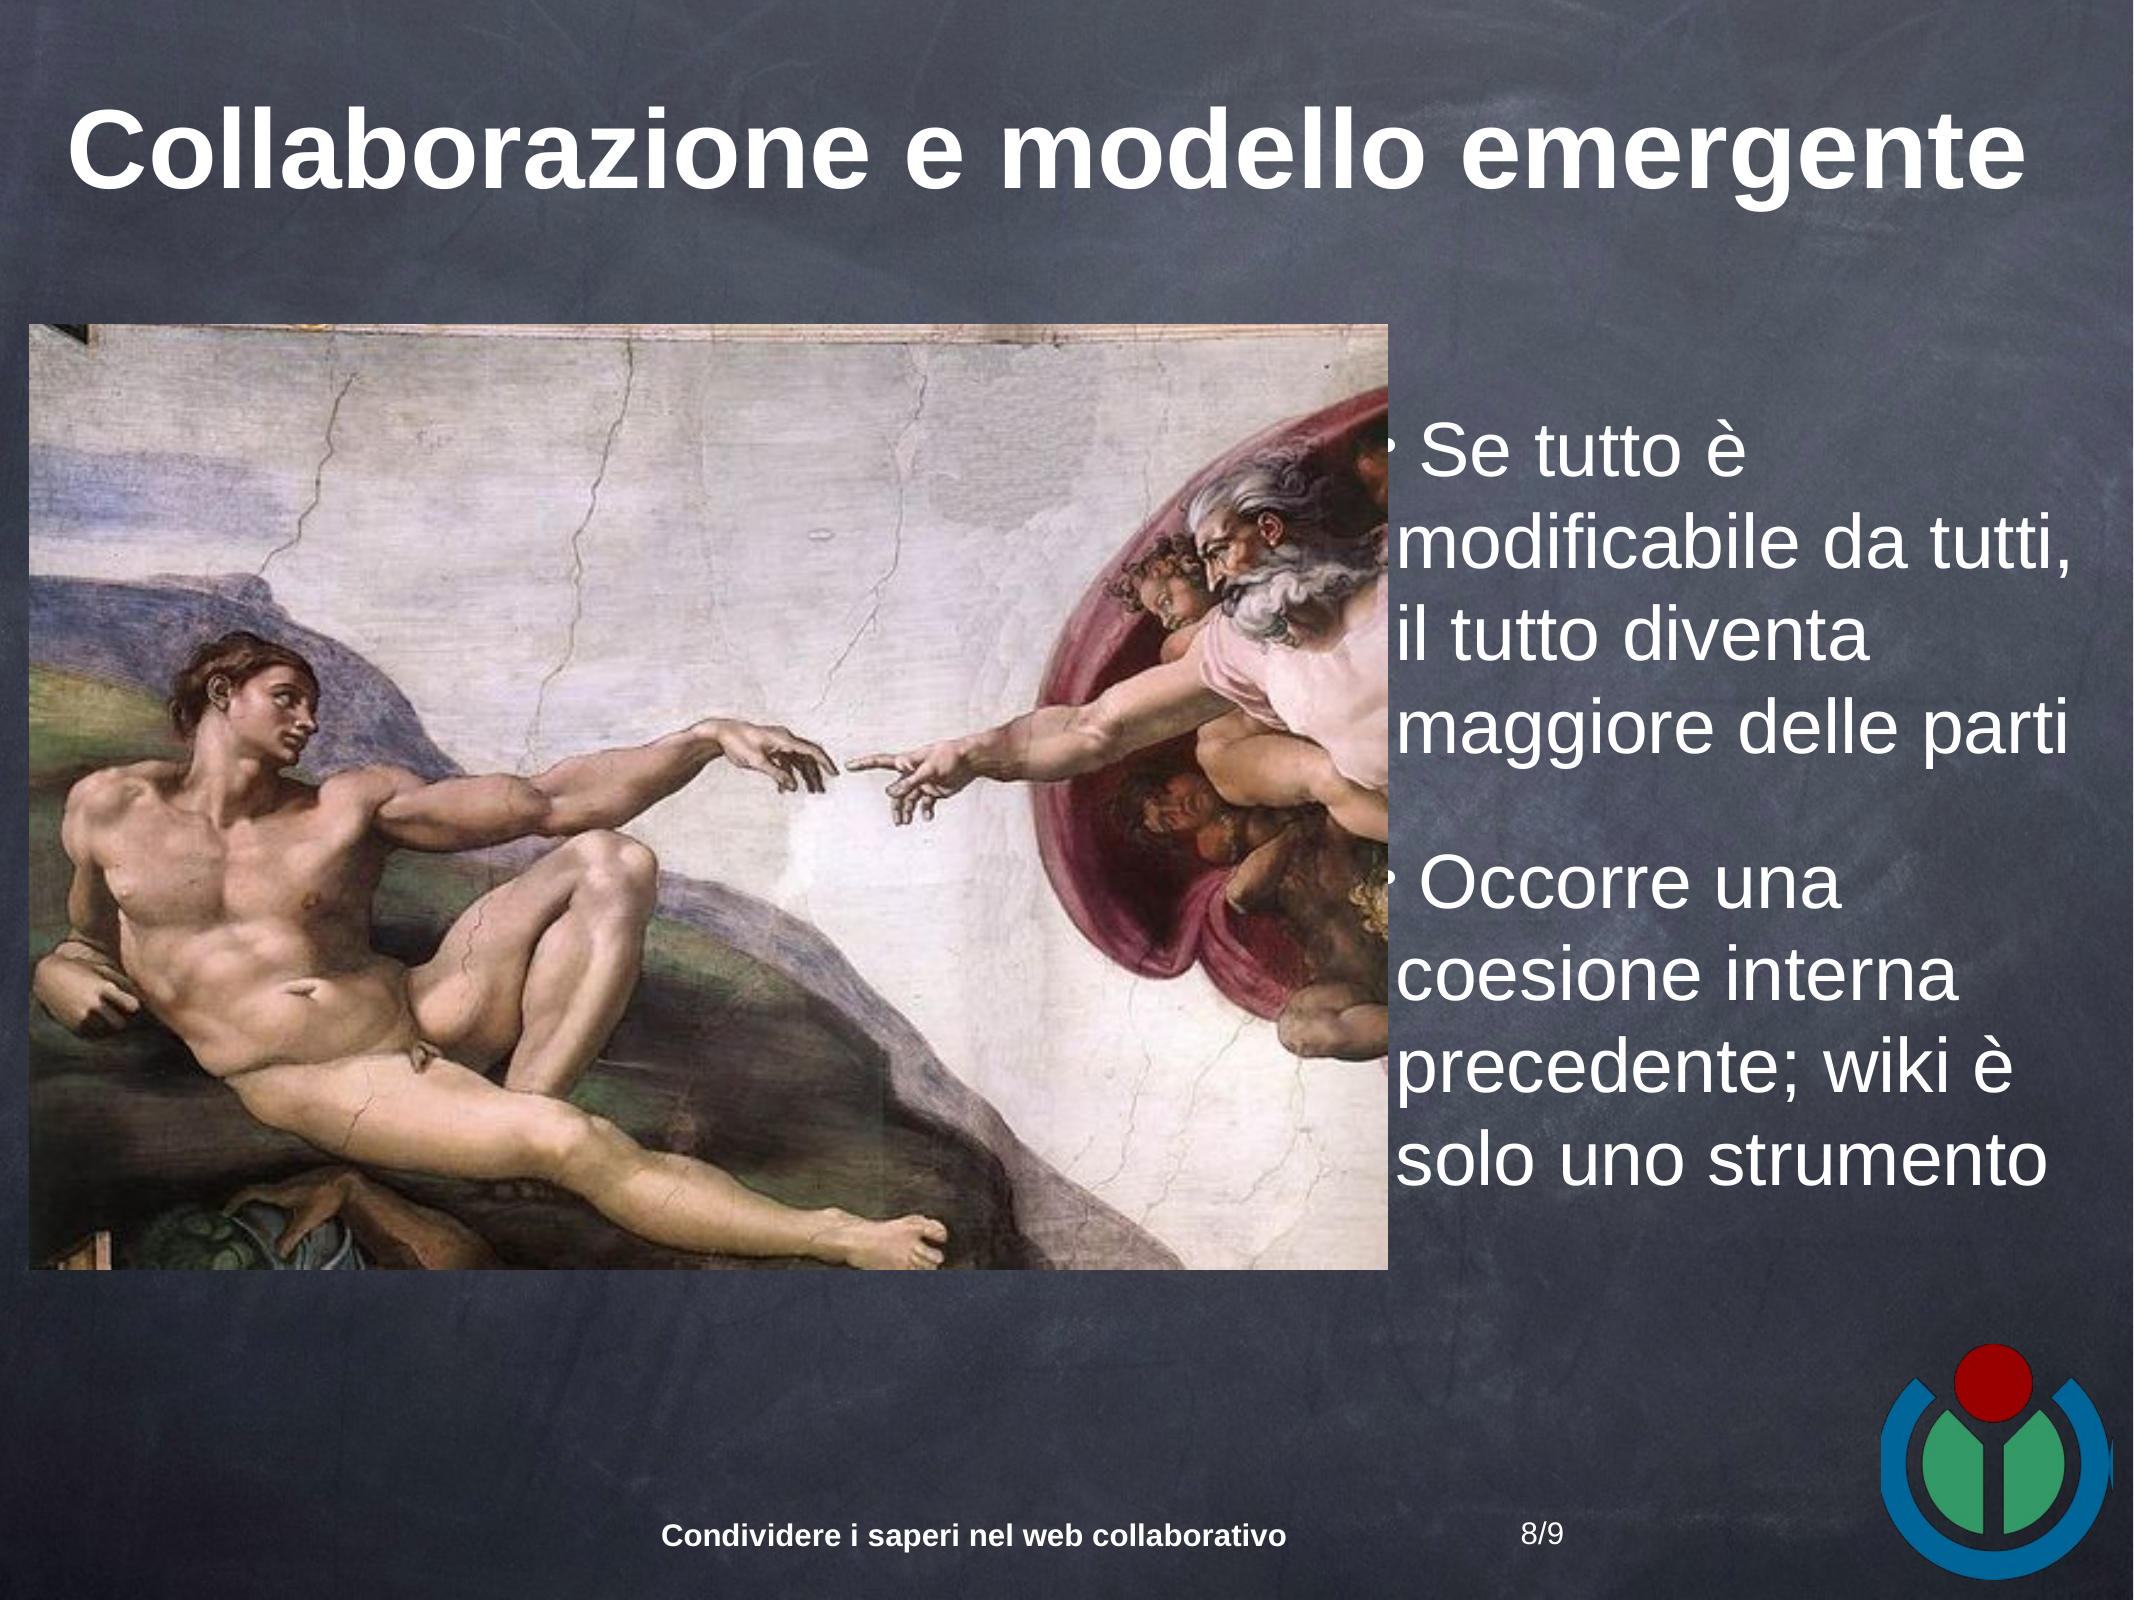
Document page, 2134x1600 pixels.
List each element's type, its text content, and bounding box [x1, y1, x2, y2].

picture [0, 0, 2134, 1600]
text_box Collaborazione e modello emergente [29, 67, 2067, 325]
picture [1895, 1423, 1901, 1430]
list Se tutto è modificabile da tutti, il tutto diventa maggiore delle parti Occorre una coesione interna precedente; wiki è solo uno strumento [1328, 221, 2134, 1379]
picture [1903, 1379, 2082, 1551]
